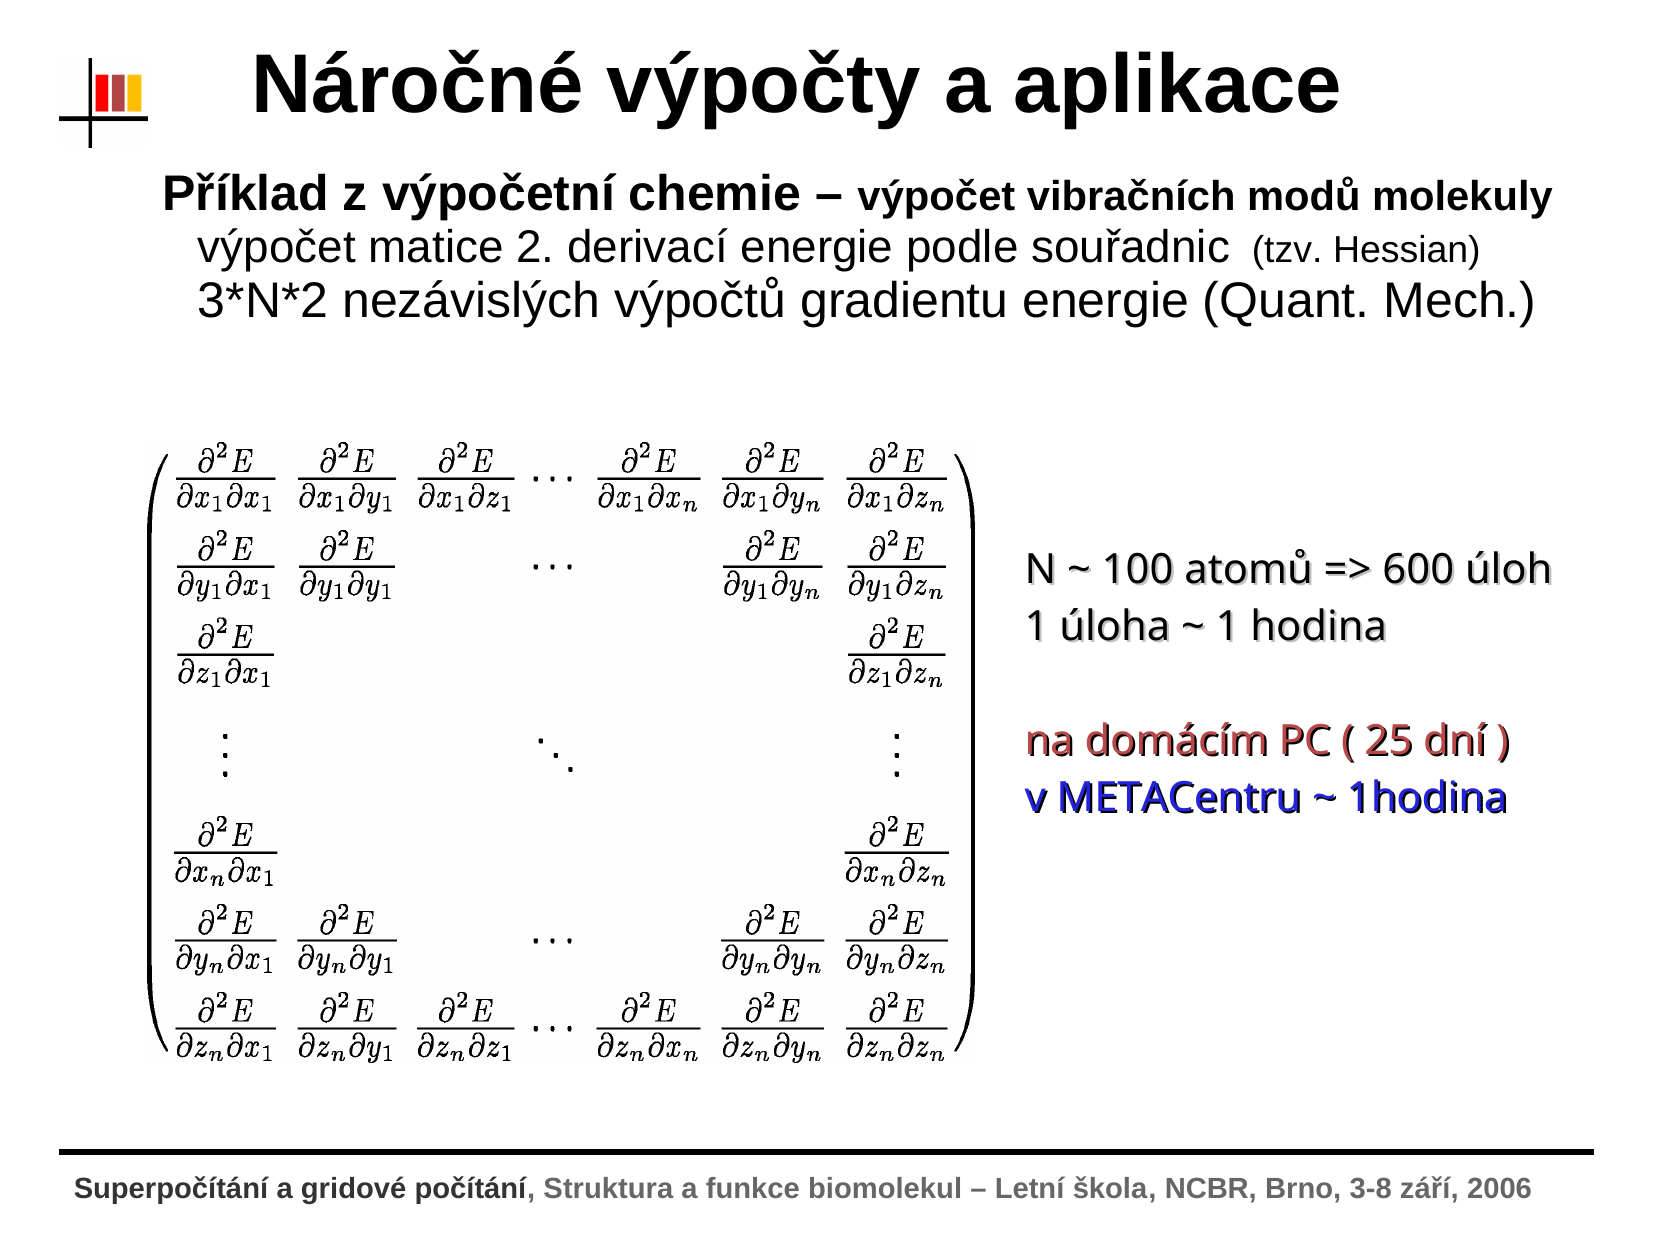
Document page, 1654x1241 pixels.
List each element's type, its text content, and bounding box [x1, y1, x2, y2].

picture [147, 442, 975, 1063]
text_box Příklad z výpočetní chemie – výpočet vibračních modů molekuly výpočet matice 2. derivací energie podle souřadnic (tzv. Hessian) 3*N*2 nezávislých výpočtů gradientu energie (Quant. Mech.) [147, 157, 1625, 466]
text_box Superpočítání a gridové počítání, Struktura a funkce biomolekul – Letní škola, NCBR, Brno, 3-8 září, 2006 [59, 1151, 1558, 1214]
picture [59, 58, 148, 148]
text_box N ~ 100 atomů => 600 úloh 1 úloha ~ 1 hodina na domácím PC ( 25 dní ) v METACentru ~ 1hodina [974, 531, 1595, 799]
text_box Náročné výpočty a aplikace [236, 29, 1595, 157]
